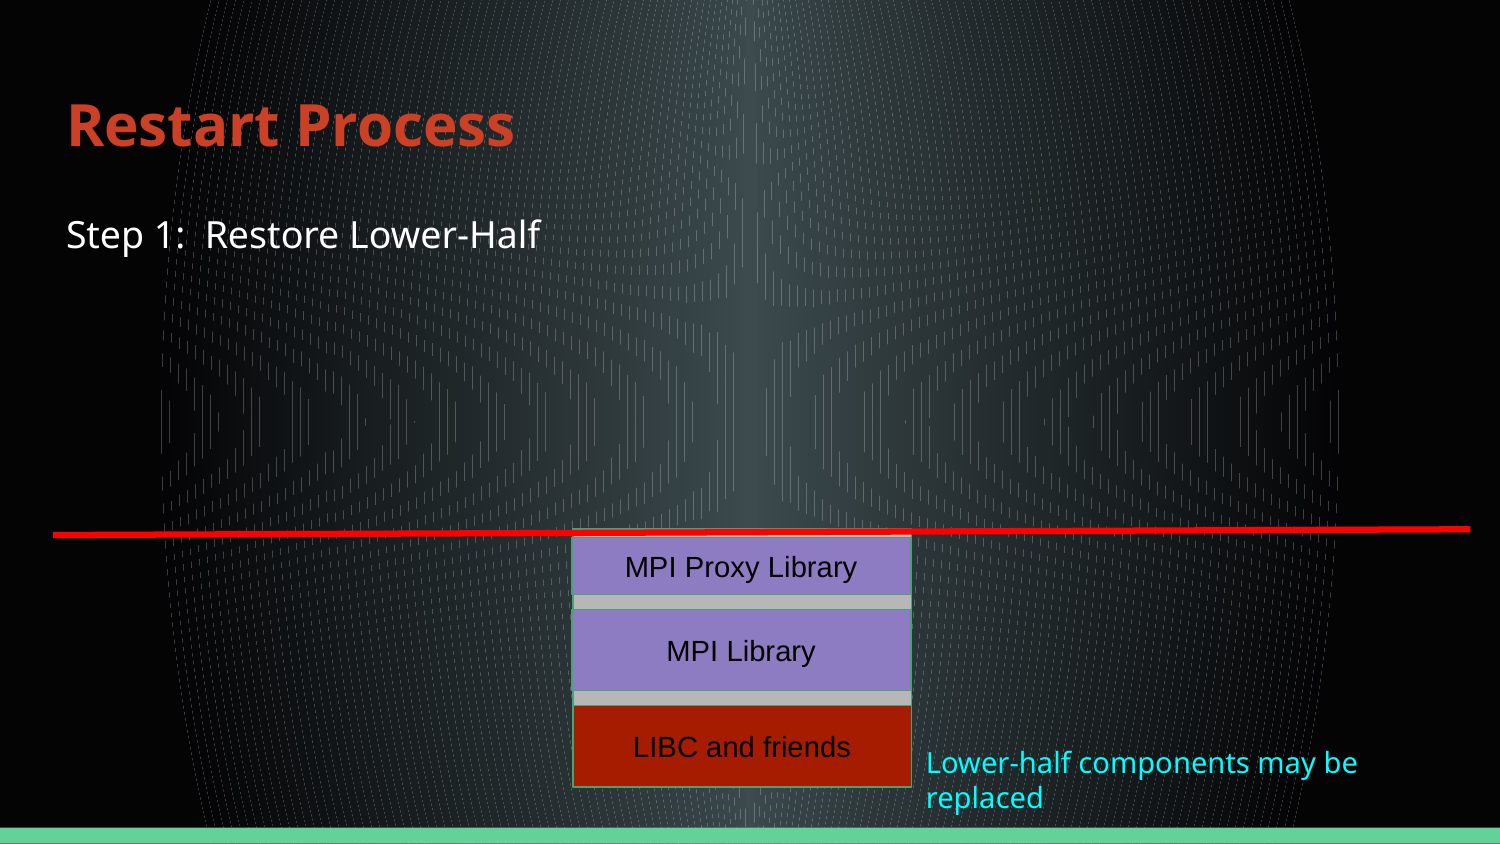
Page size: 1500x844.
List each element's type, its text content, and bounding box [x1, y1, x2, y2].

text_box LIBC and friends [572, 705, 912, 787]
text_box MPI Proxy Library [571, 537, 911, 595]
text_box [572, 535, 912, 705]
text_box MPI Library [571, 609, 911, 691]
title Restart Process [51, 72, 1449, 167]
list Step 1: Restore Lower-Half [51, 189, 1449, 771]
list Step 1: Restore Lower-Half [912, 533, 1449, 729]
text_box Lower-half components may be replaced [910, 729, 1471, 787]
